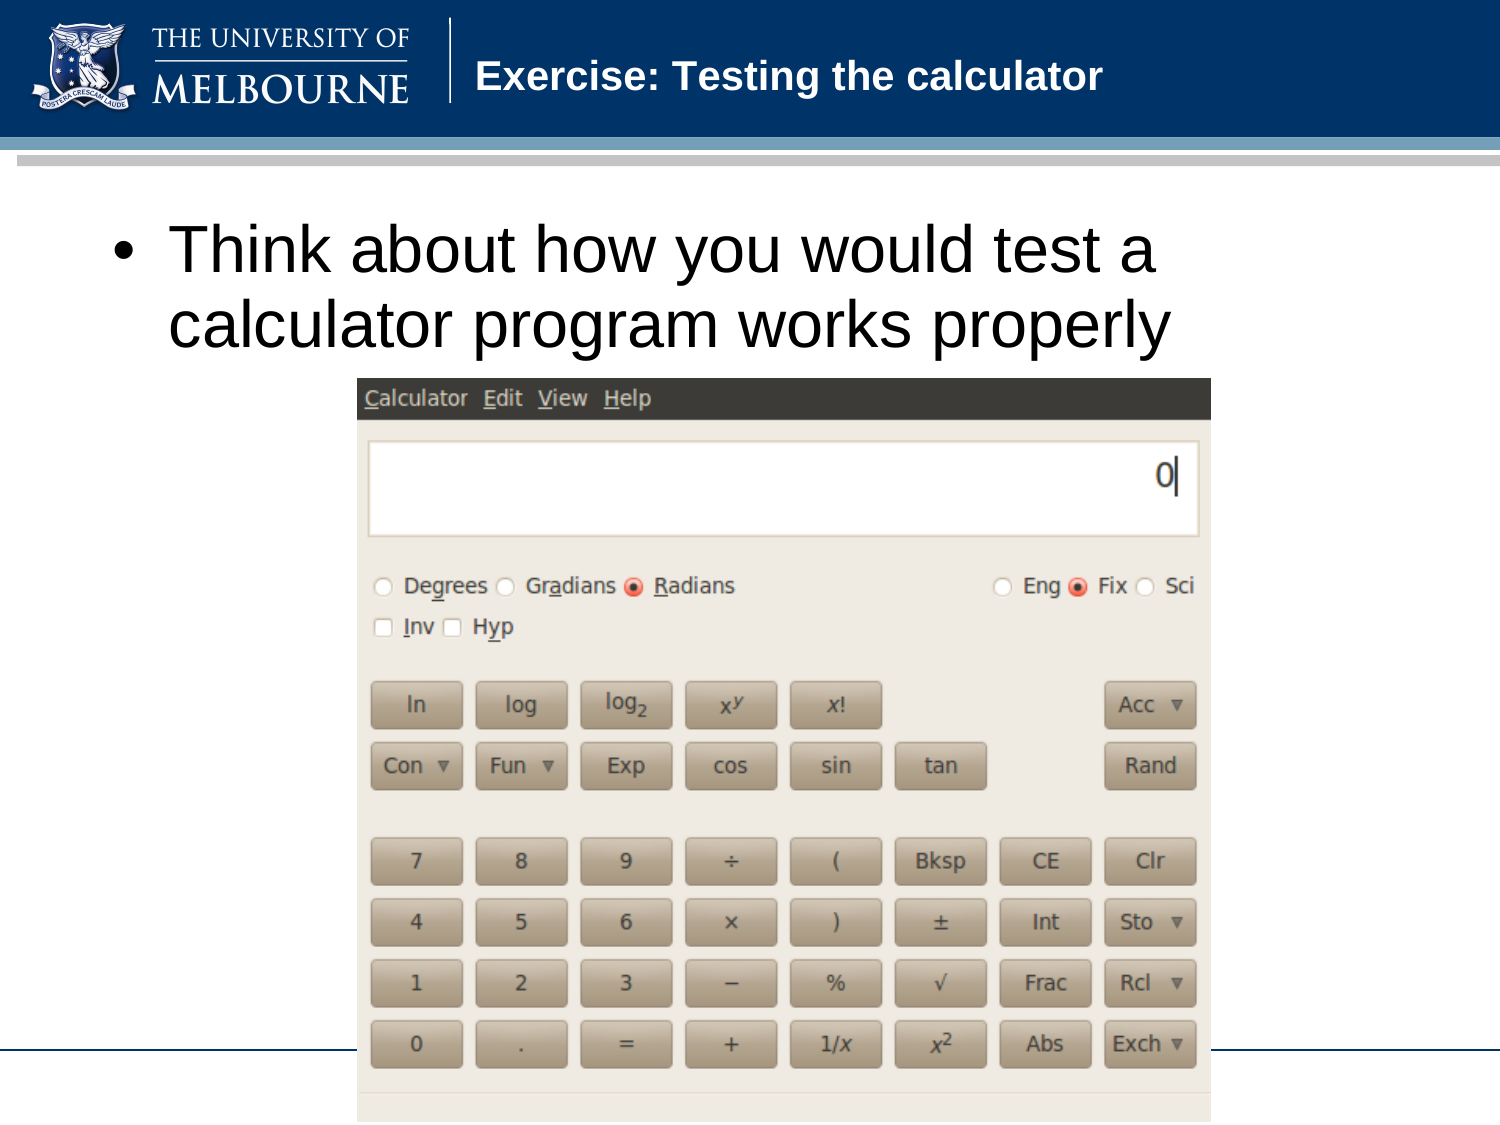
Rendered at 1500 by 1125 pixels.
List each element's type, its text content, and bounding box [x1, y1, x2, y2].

title Exercise: Testing the calculator [474, 19, 1450, 133]
picture [357, 378, 1211, 1123]
picture [87, 150, 229, 155]
list Think about how you would test a calculator program works properly [112, 212, 1388, 1001]
picture [24, 17, 413, 119]
